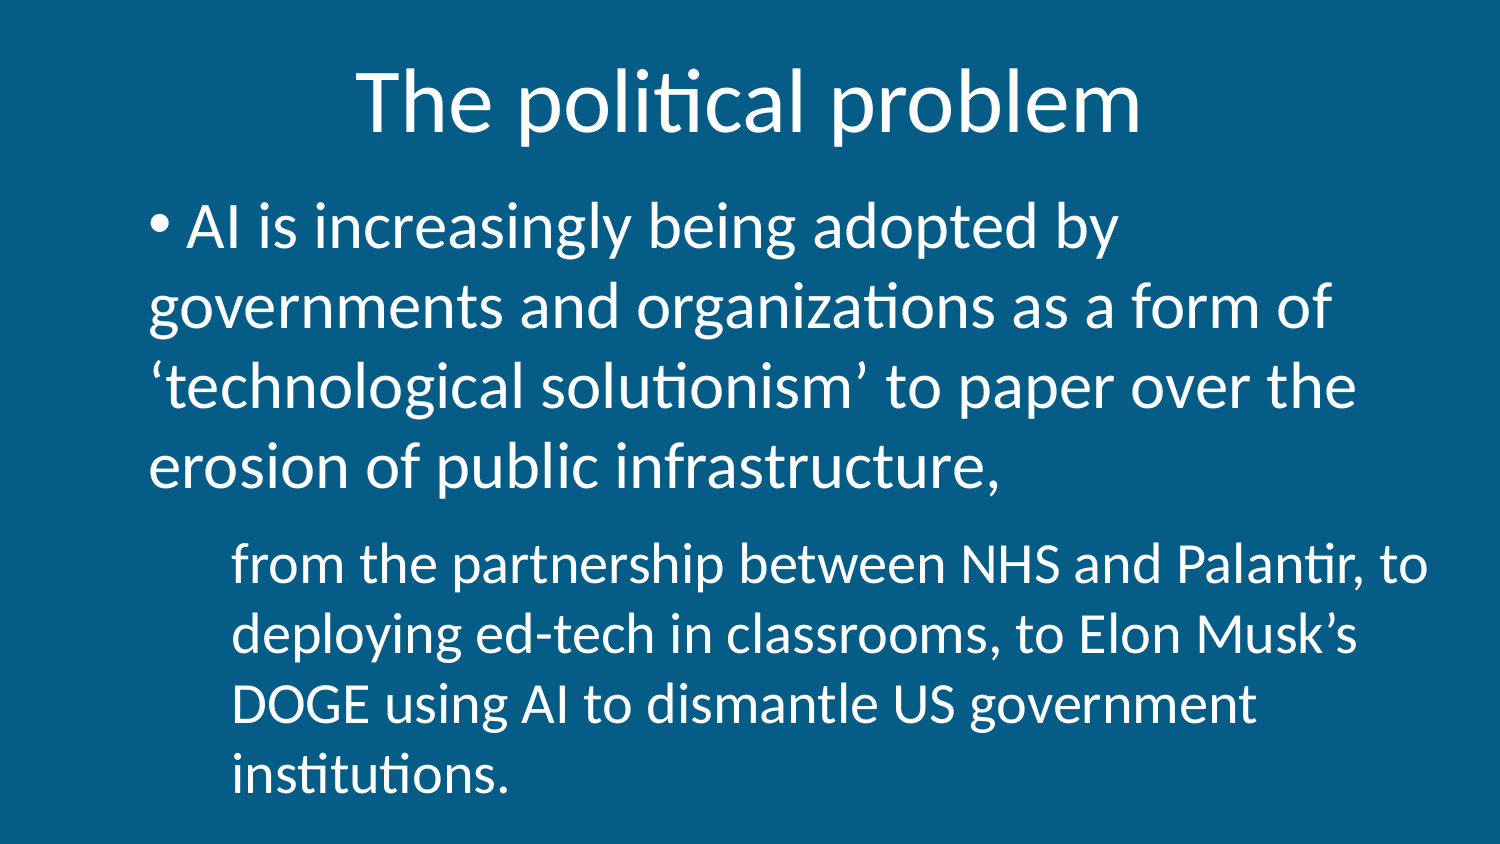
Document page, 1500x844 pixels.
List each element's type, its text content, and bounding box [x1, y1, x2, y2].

title The political problem [75, 33, 1425, 174]
list AI is increasingly being adopted by governments and organizations as a form of ‘technological solutionism’ to paper over the erosion of public infrastructure, from the partnership between NHS and Palantir, to deploying ed-tech in classrooms, to Elon Musk’s DOGE using AI to dismantle US government institutions. [75, 174, 1465, 816]
